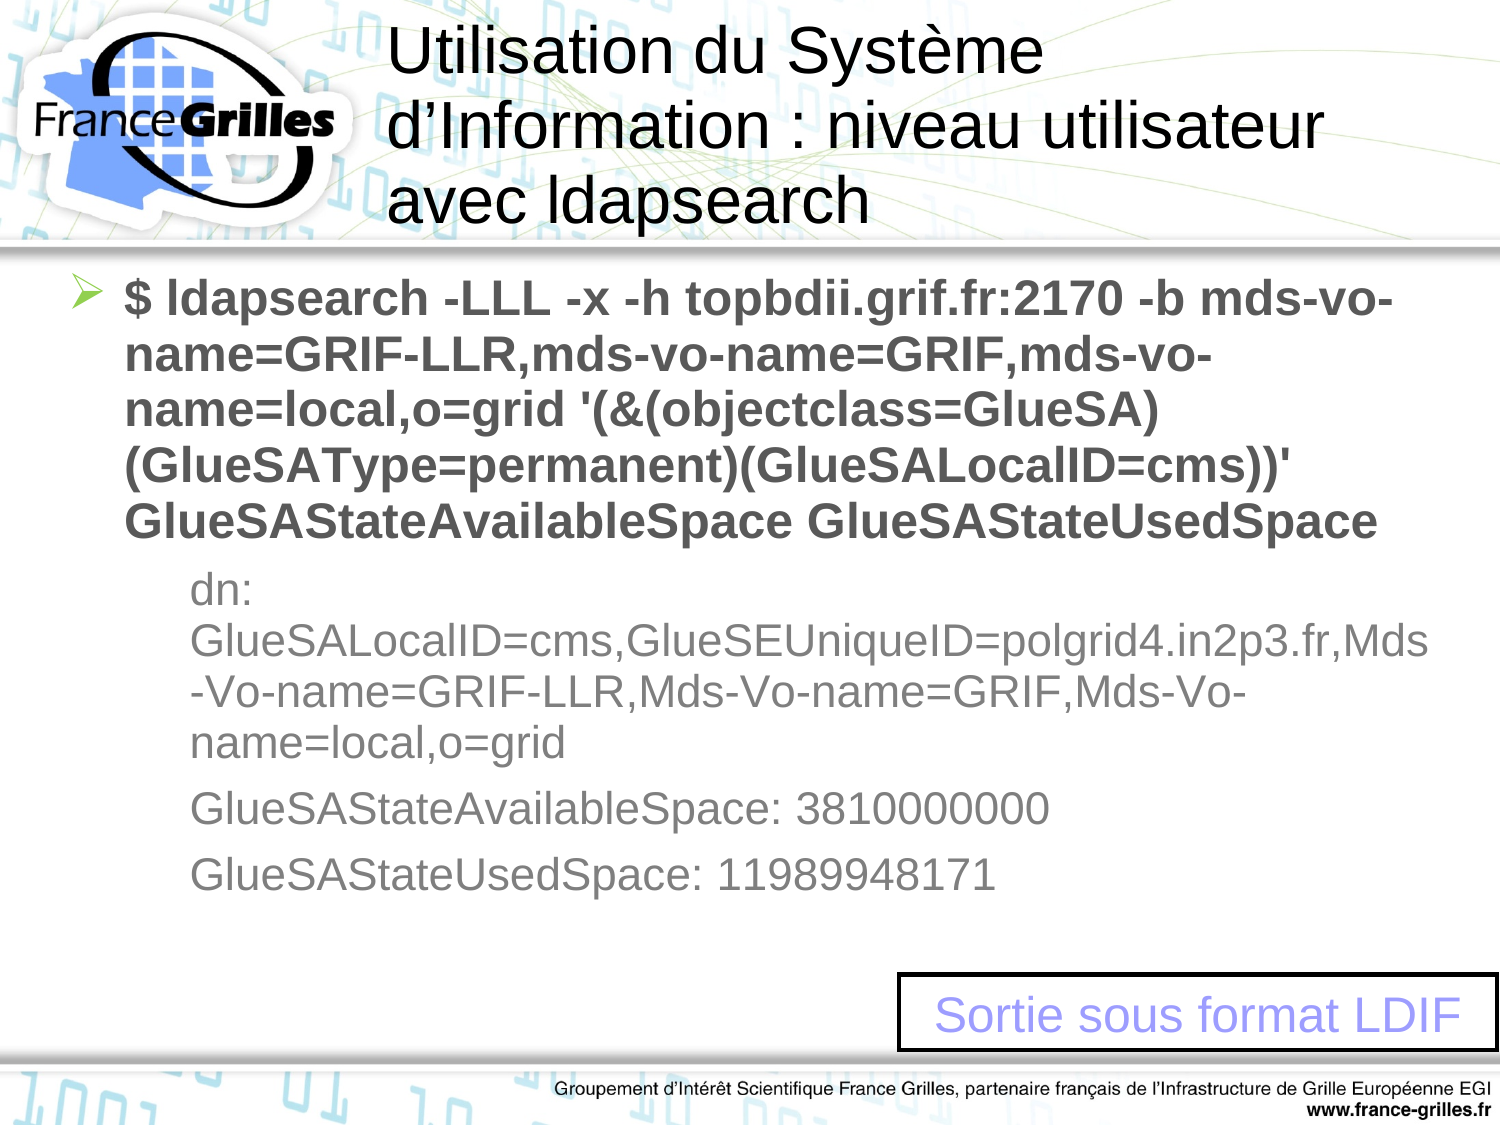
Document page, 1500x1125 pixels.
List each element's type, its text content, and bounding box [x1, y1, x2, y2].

picture [0, 0, 1500, 1125]
text_box Sortie sous format LDIF [898, 974, 1498, 1050]
list $ ldapsearch -LLL -x -h topbdii.grif.fr:2170 -b mds-vo-name=GRIF-LLR,mds-vo-name=GRIF,mds-vo-name=local,o=grid '(&(objectclass=GlueSA)(GlueSAType=permanent)(GlueSALocalID=cms))' GlueSAStateAvailableSpace GlueSAStateUsedSpace dn: GlueSALocalID=cms,GlueSEUniqueID=polgrid4.in2p3.fr,Mds-Vo-name=GRIF-LLR,Mds-Vo-name=GRIF,Mds-Vo-name=local,o=grid GlueSAStateAvailableSpace: 3810000000 GlueSAStateUsedSpace: 11989948171 [53, 262, 1459, 1024]
title Utilisation du Système d’Information : niveau utilisateur avec ldapsearch [372, 0, 1459, 258]
